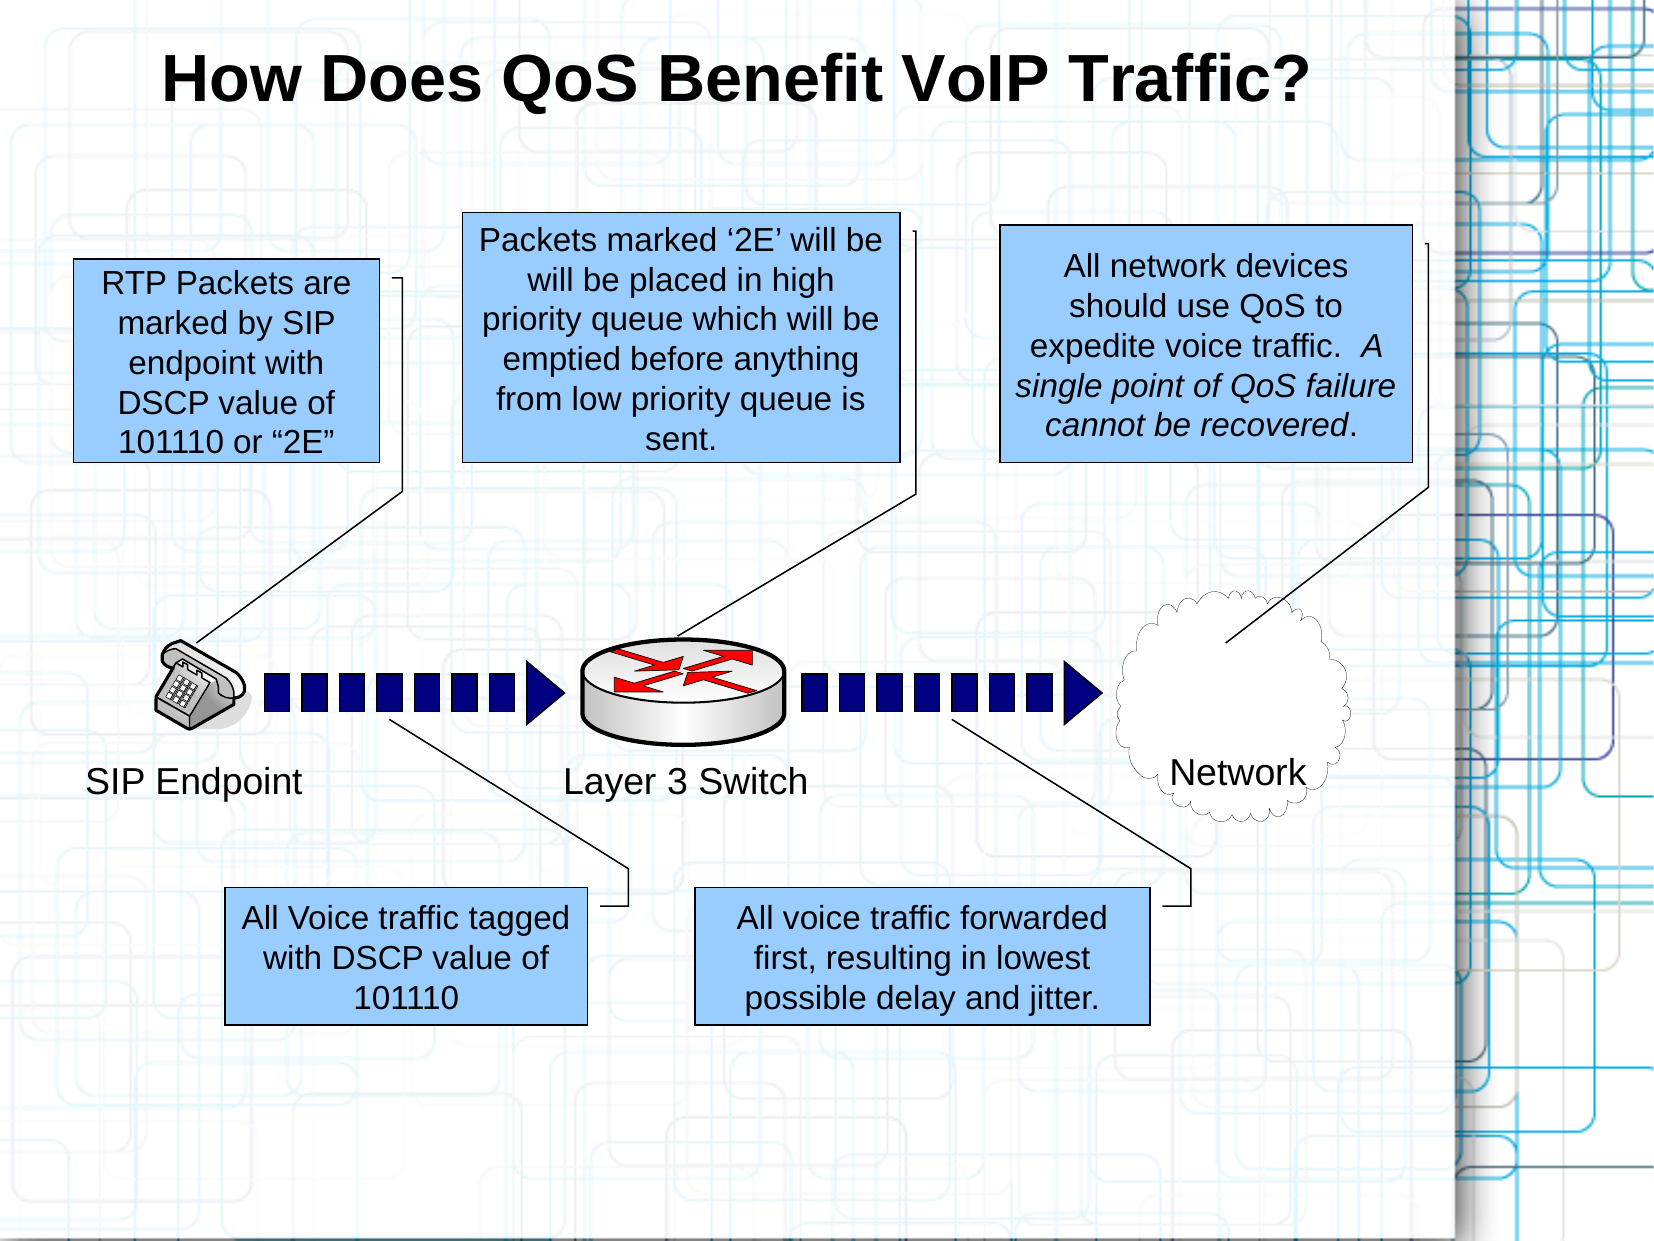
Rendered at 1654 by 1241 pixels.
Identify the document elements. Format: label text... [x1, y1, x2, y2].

text_box [452, 674, 478, 712]
text_box Network [1154, 739, 1322, 801]
text_box [989, 674, 1015, 712]
title How Does QoS Benefit VoIP Traffic? [112, 24, 1363, 126]
text_box [264, 674, 290, 712]
chart [1114, 587, 1353, 826]
picture [0, 0, 1654, 1241]
text_box [839, 674, 865, 712]
text_box Layer 3 Switch [548, 749, 824, 810]
chart [577, 636, 790, 748]
text_box [414, 674, 440, 712]
text_box [526, 661, 565, 725]
text_box RTP Packets are marked by SIP endpoint with DSCP value of 101110 or “2E” [73, 259, 379, 463]
text_box [802, 674, 828, 712]
text_box All Voice traffic tagged with DSCP value of 101110 [225, 887, 588, 1025]
text_box [302, 674, 328, 712]
text_box [914, 674, 940, 712]
text_box SIP Endpoint [70, 749, 318, 810]
text_box [1064, 661, 1103, 725]
text_box [1027, 674, 1053, 712]
text_box Packets marked ‘2E’ will be will be placed in high priority queue which will be emptied before anything from low priority queue is sent. [463, 212, 900, 463]
text_box [377, 674, 403, 712]
text_box All voice traffic forwarded first, resulting in lowest possible delay and jitter. [695, 887, 1150, 1025]
text_box All network devices should use QoS to expedite voice traffic. A single point of QoS failure cannot be recovered. [1000, 225, 1412, 463]
text_box [339, 674, 365, 712]
text_box [489, 674, 515, 712]
text_box [952, 674, 978, 712]
text_box [877, 674, 903, 712]
chart [152, 636, 255, 734]
